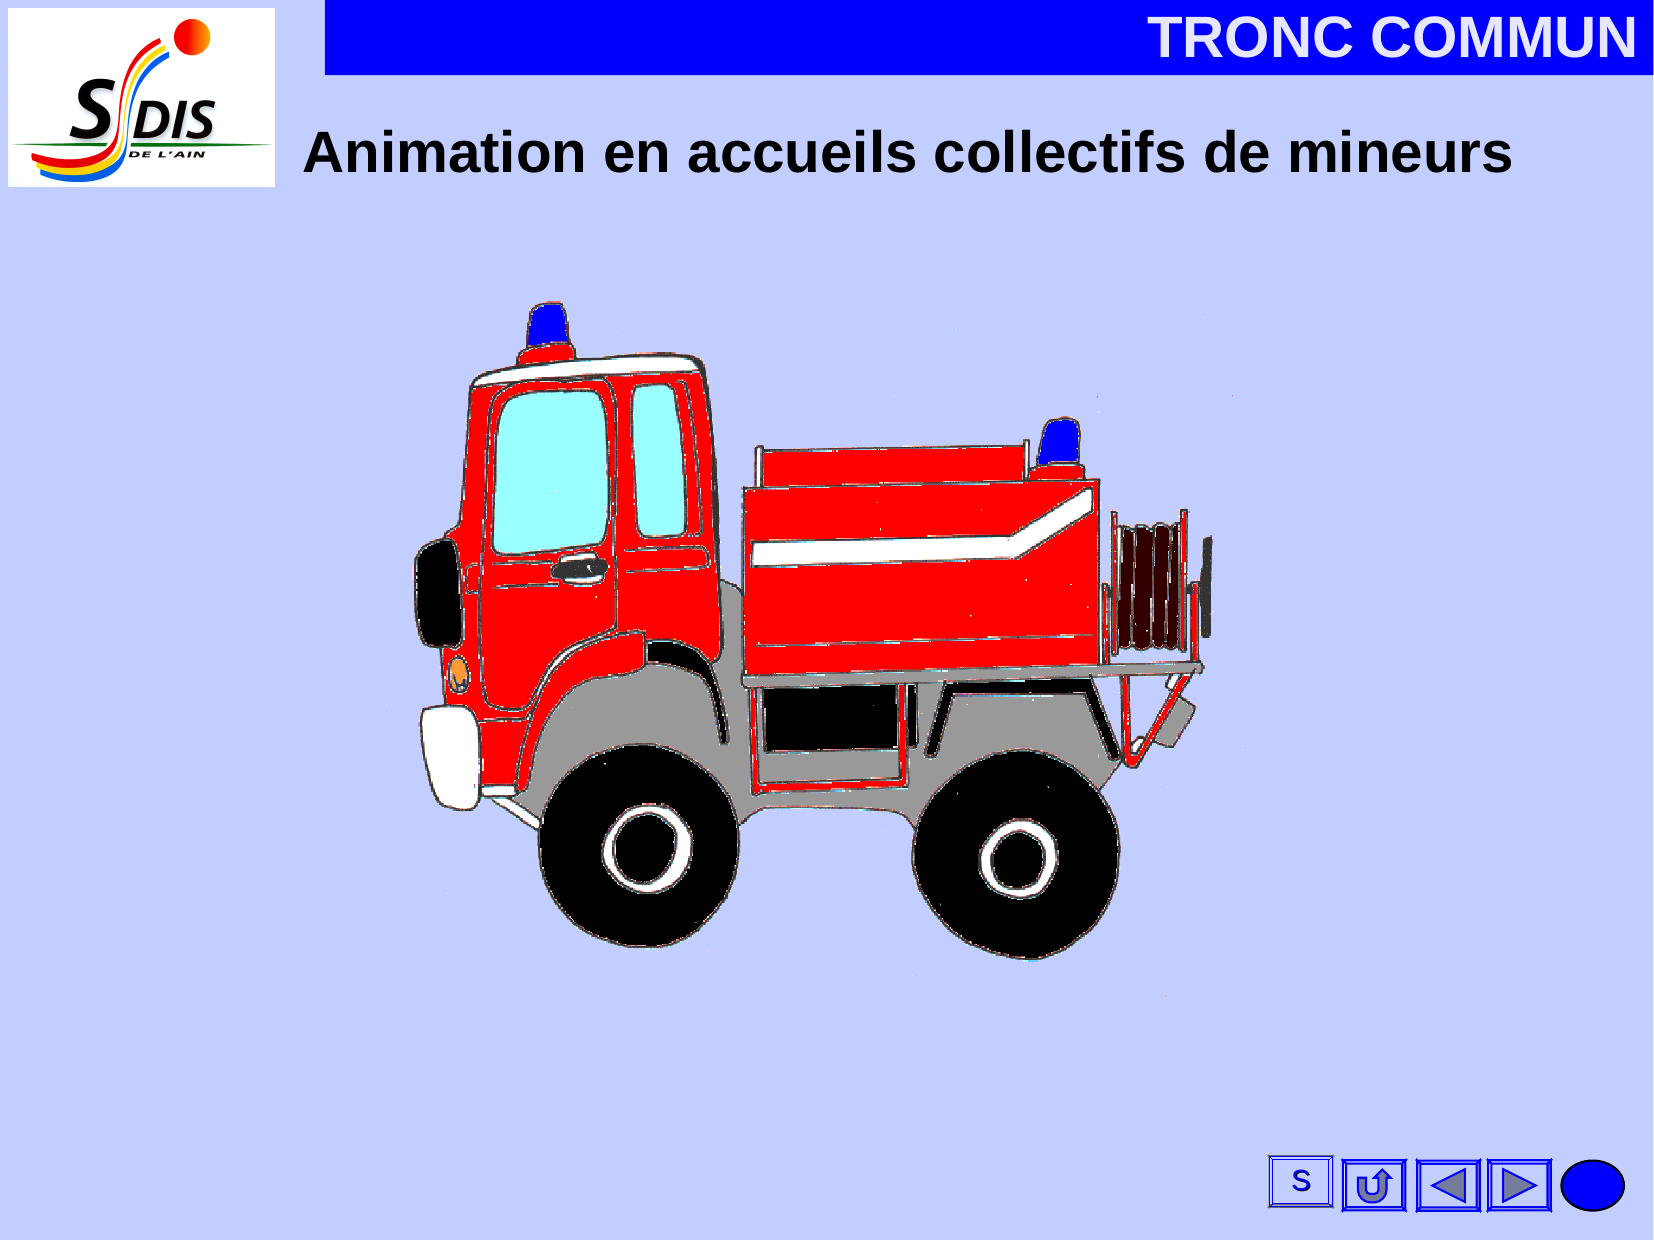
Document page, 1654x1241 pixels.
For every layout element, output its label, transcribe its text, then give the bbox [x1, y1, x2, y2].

text_box TRONC COMMUN [324, 0, 1654, 76]
picture [383, 285, 1244, 1004]
picture [8, 8, 275, 187]
text_box Animation en accueils collectifs de mineurs [287, 112, 1531, 193]
text_box [1561, 1160, 1625, 1211]
